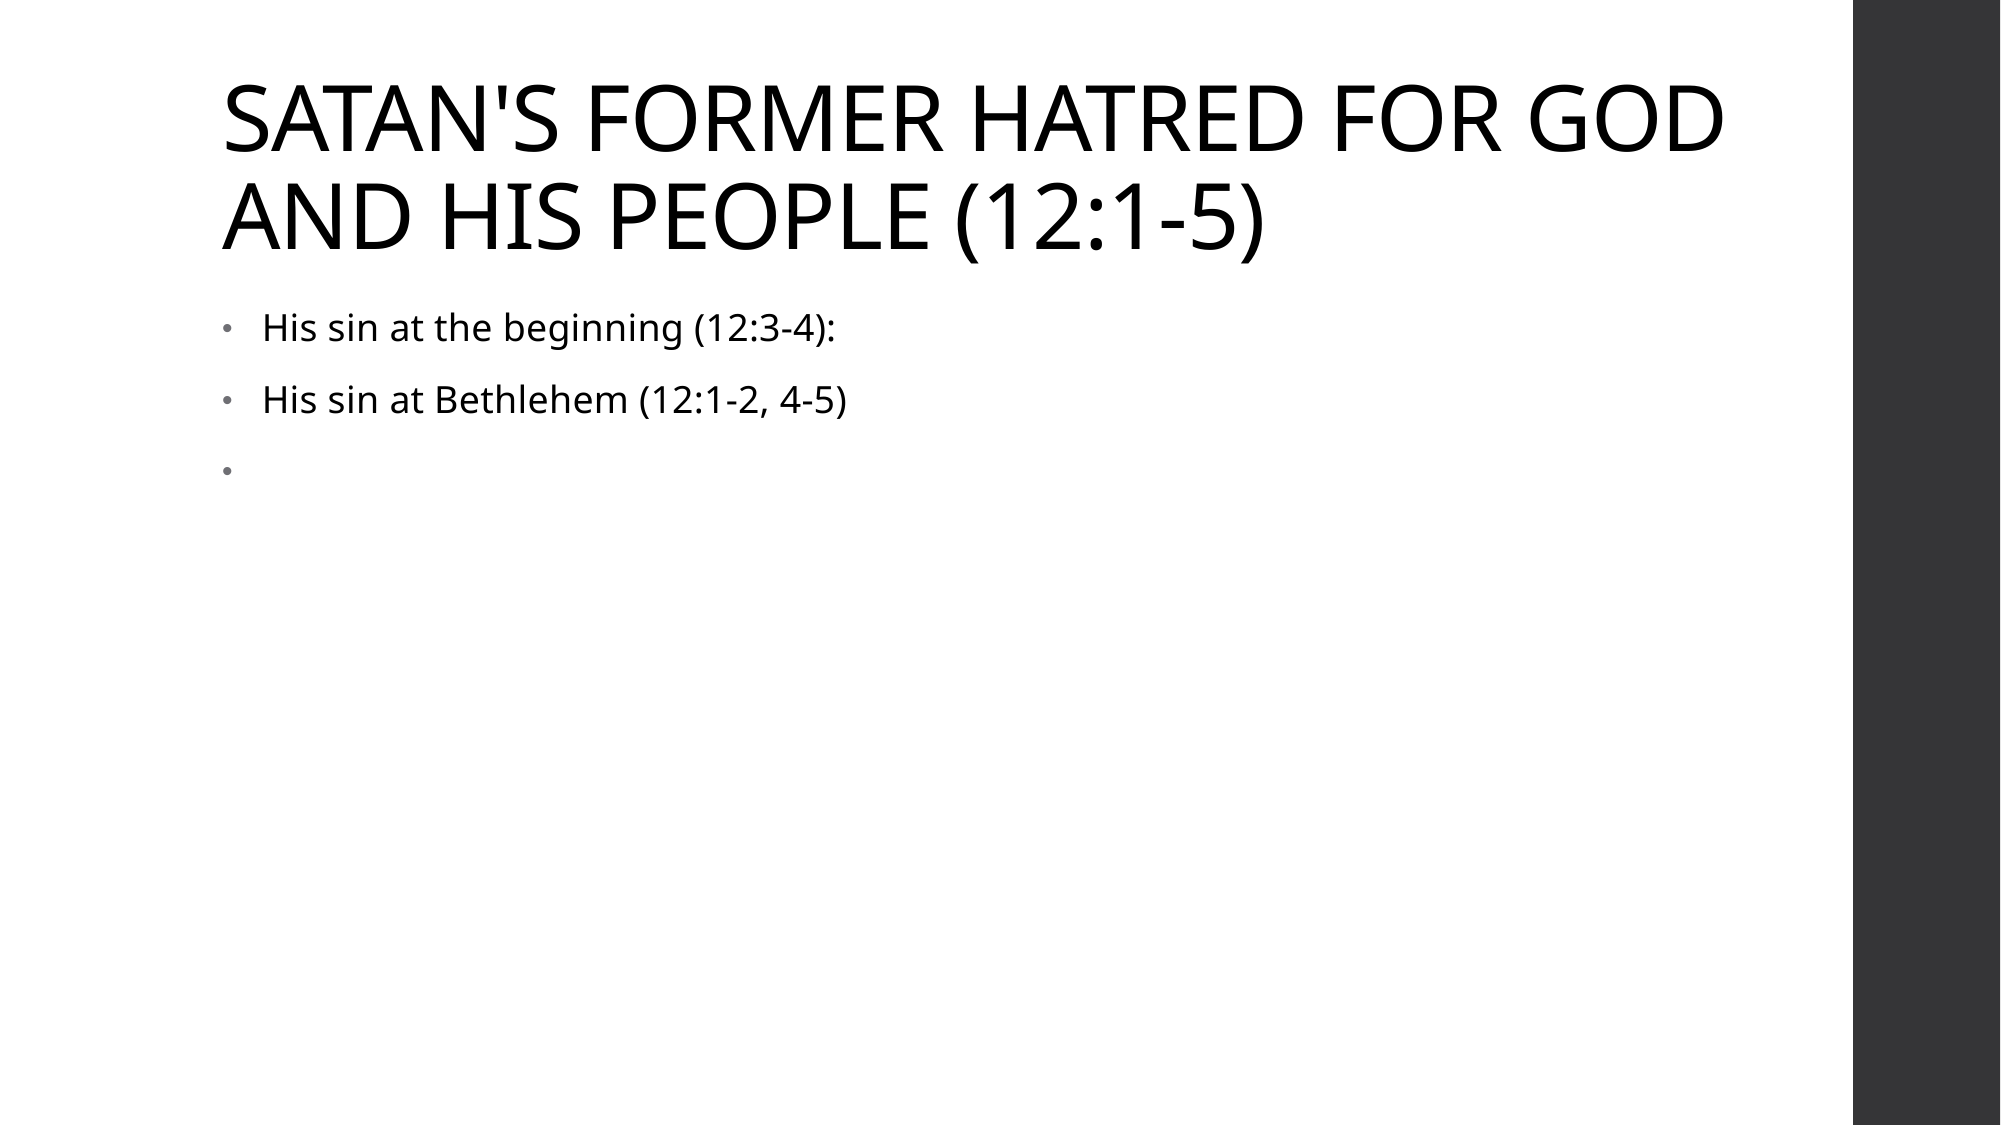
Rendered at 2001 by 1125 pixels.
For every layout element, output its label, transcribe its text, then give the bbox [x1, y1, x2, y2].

list His sin at the beginning (12:3-4): His sin at Bethlehem (12:1-2, 4-5) [206, 299, 1617, 1014]
title SATAN'S FORMER HATRED FOR GOD AND HIS PEOPLE (12:1-5) [206, 60, 1797, 278]
